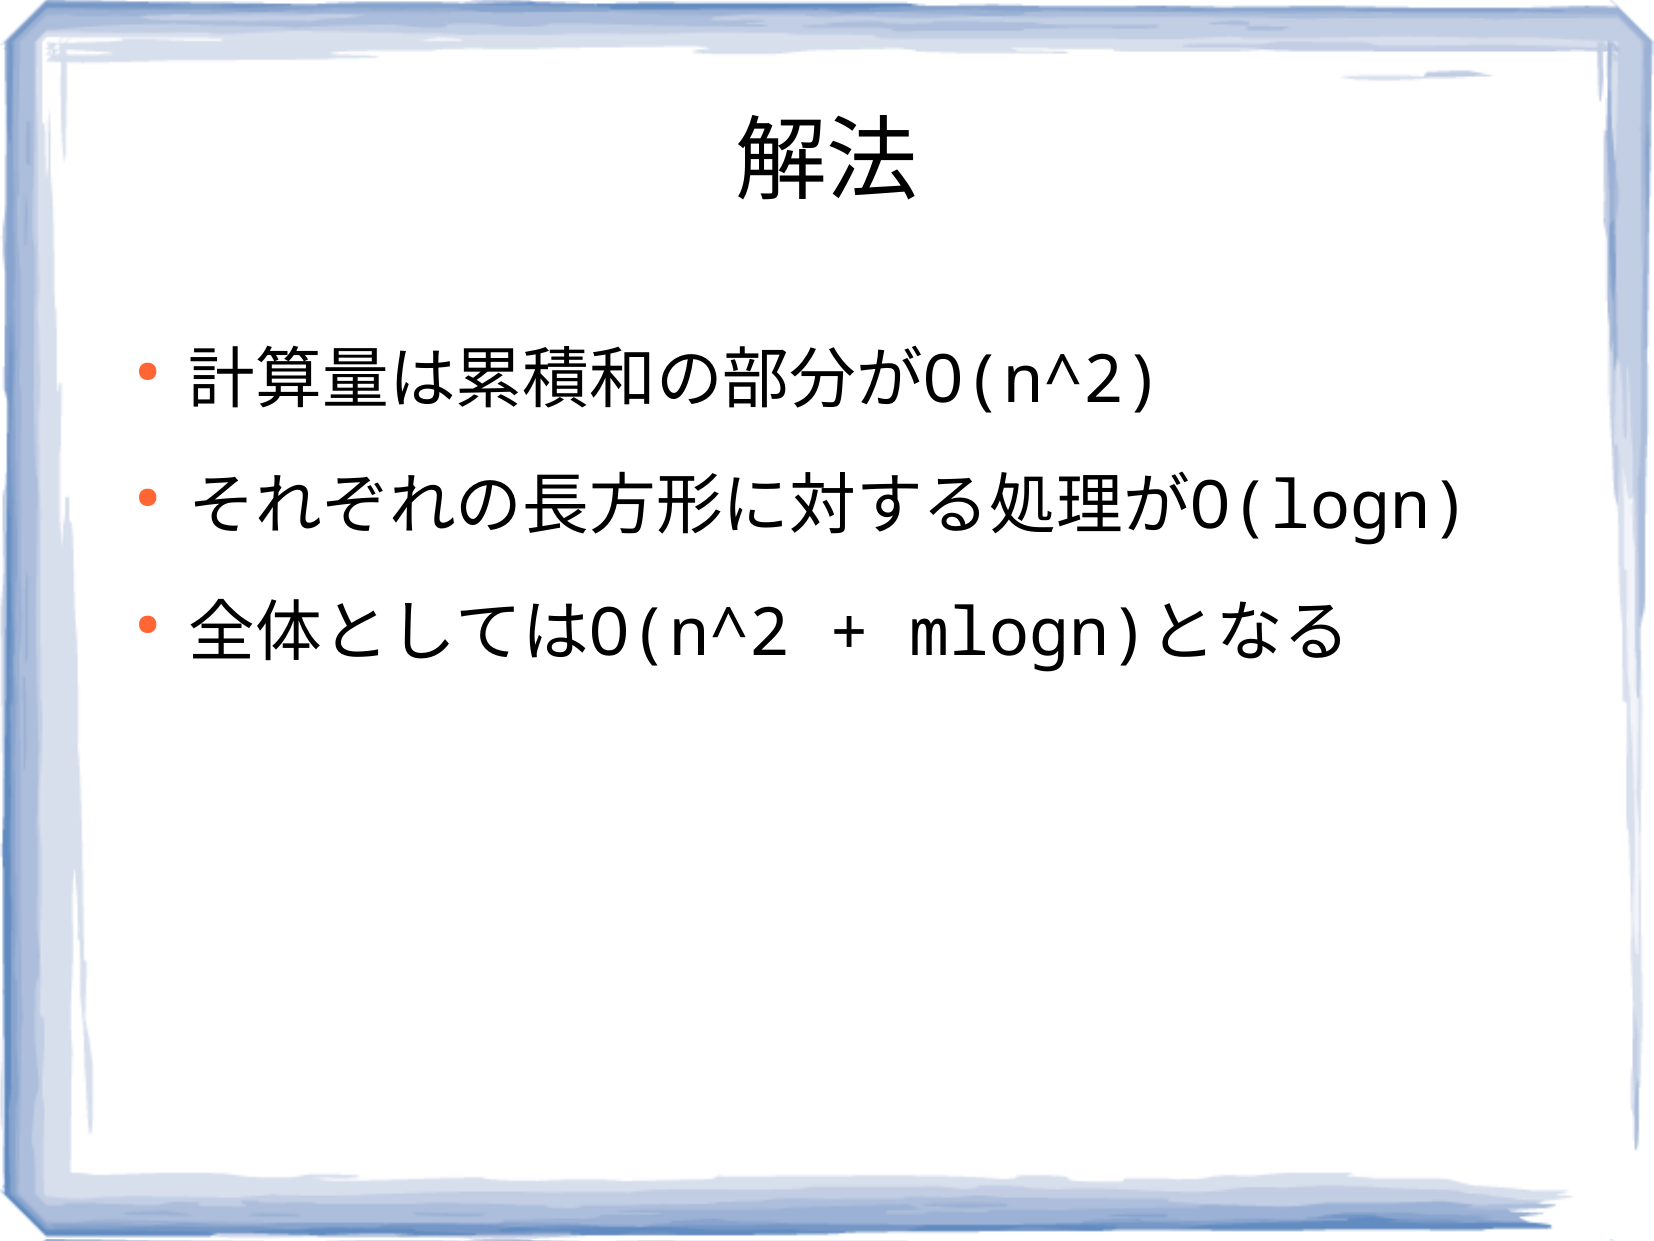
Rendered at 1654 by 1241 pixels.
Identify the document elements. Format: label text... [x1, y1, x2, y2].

picture [0, 0, 1654, 1241]
list 計算量は累積和の部分がO(n^2) それぞれの長方形に対する処理がO(logn) 全体としてはO(n^2 + mlogn)となる [118, 324, 1571, 1045]
title 解法 [82, 49, 1571, 257]
